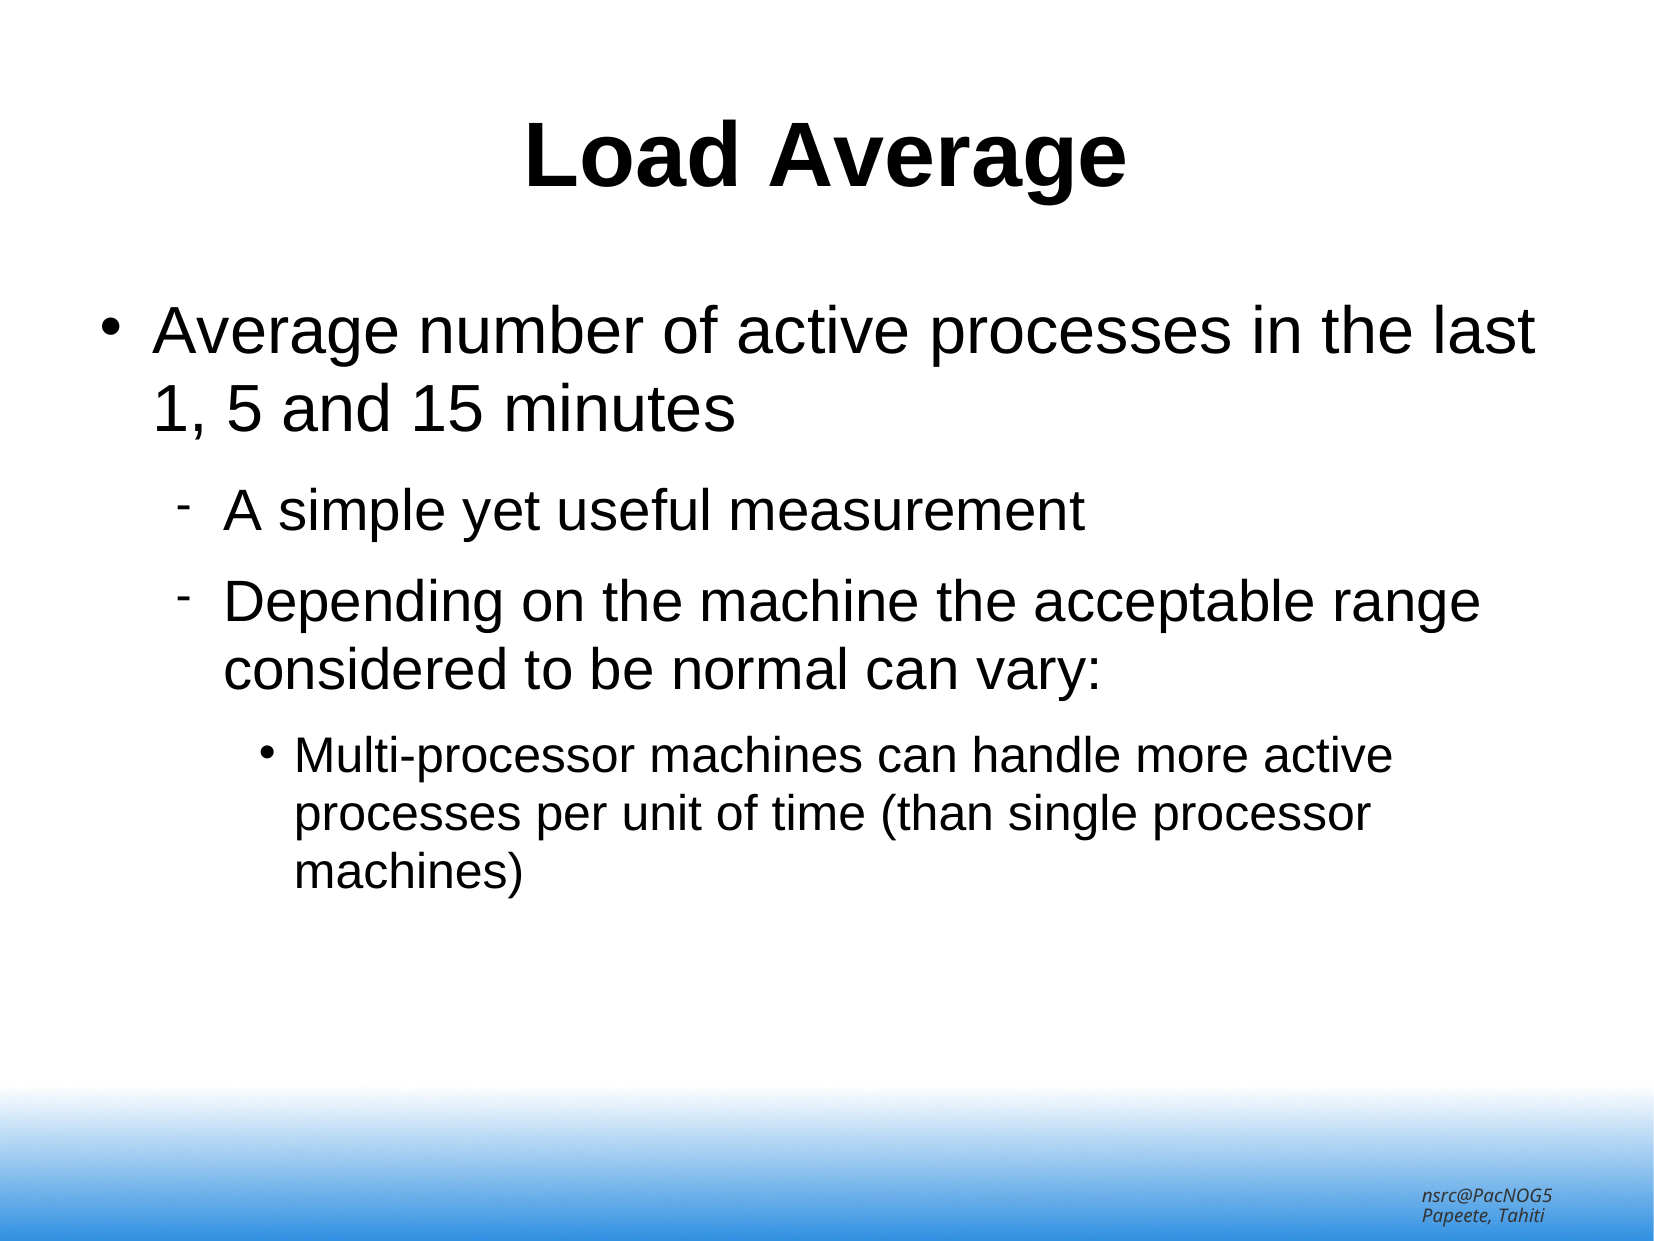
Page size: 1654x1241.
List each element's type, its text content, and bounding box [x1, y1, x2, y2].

list Average number of active processes in the last 1, 5 and 15 minutes A simple yet useful measurement Depending on the machine the acceptable range considered to be normal can vary: Multi-processor machines can handle more active processes per unit of time (than single processor machines) [82, 290, 1571, 1109]
picture [0, 1083, 1654, 1241]
title Load Average [82, 49, 1571, 257]
